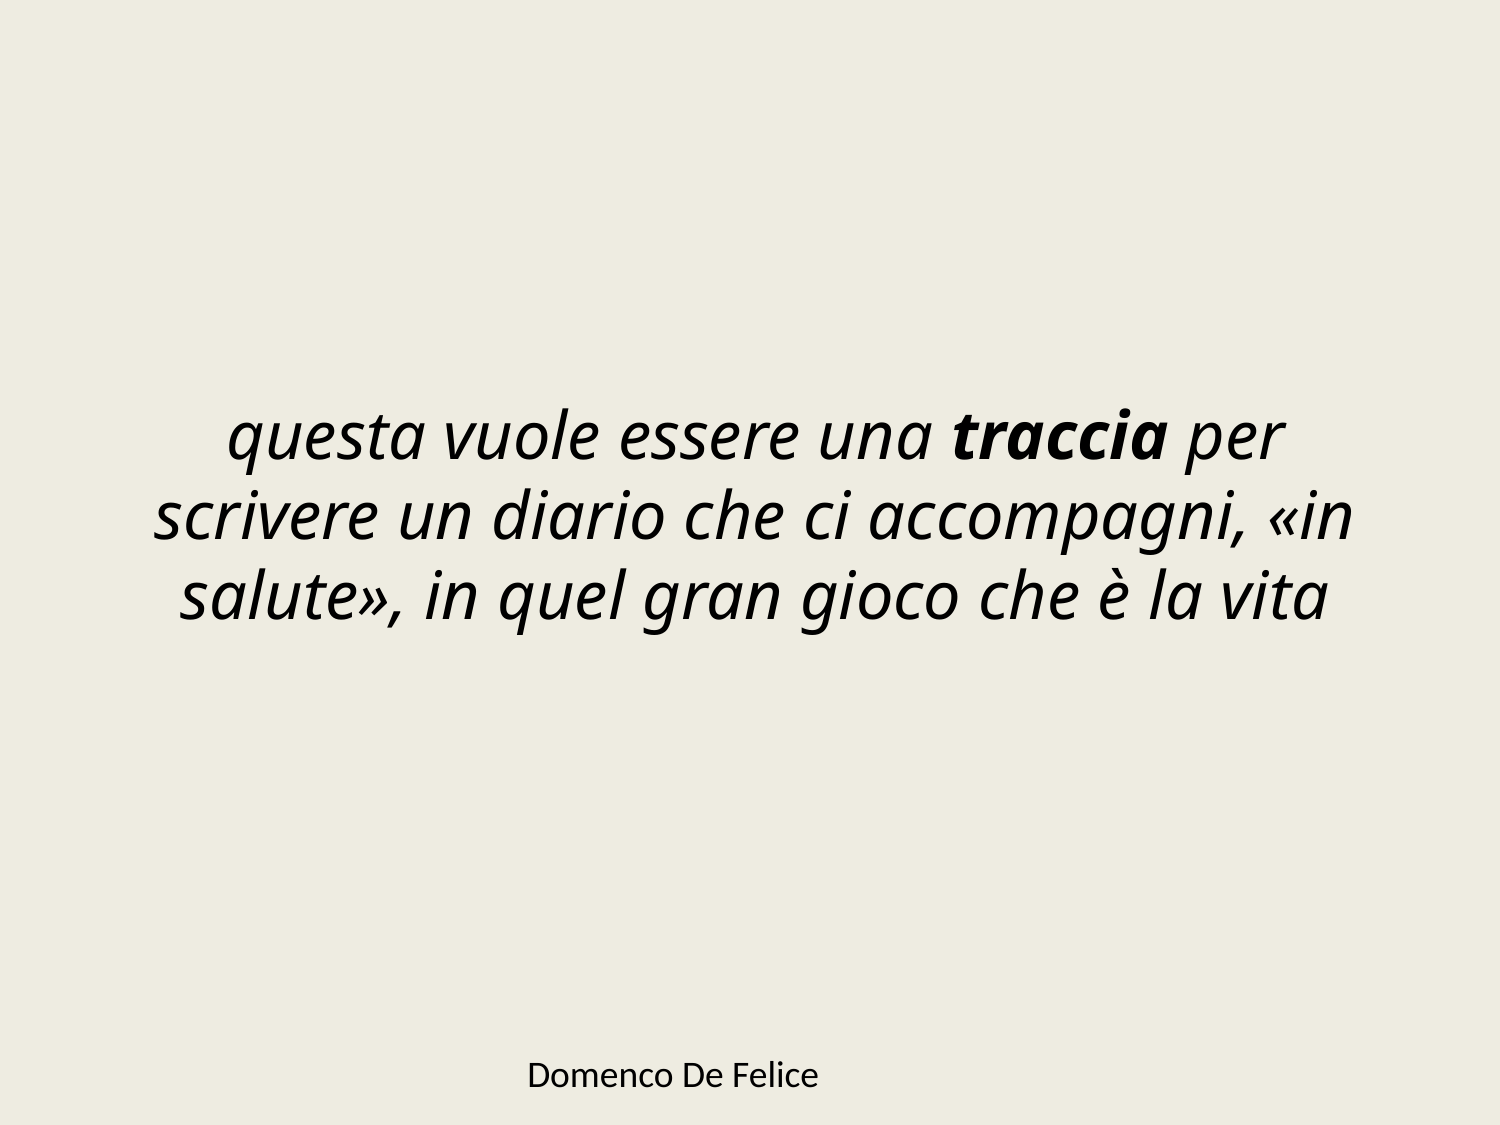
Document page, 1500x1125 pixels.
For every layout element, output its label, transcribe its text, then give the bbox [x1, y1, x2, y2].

footer Domenco De Felice [512, 1042, 988, 1103]
text_box questa vuole essere una traccia per scrivere un diario che ci accompagni, «in salute», in quel gran gioco che è la vita [112, 385, 1400, 640]
